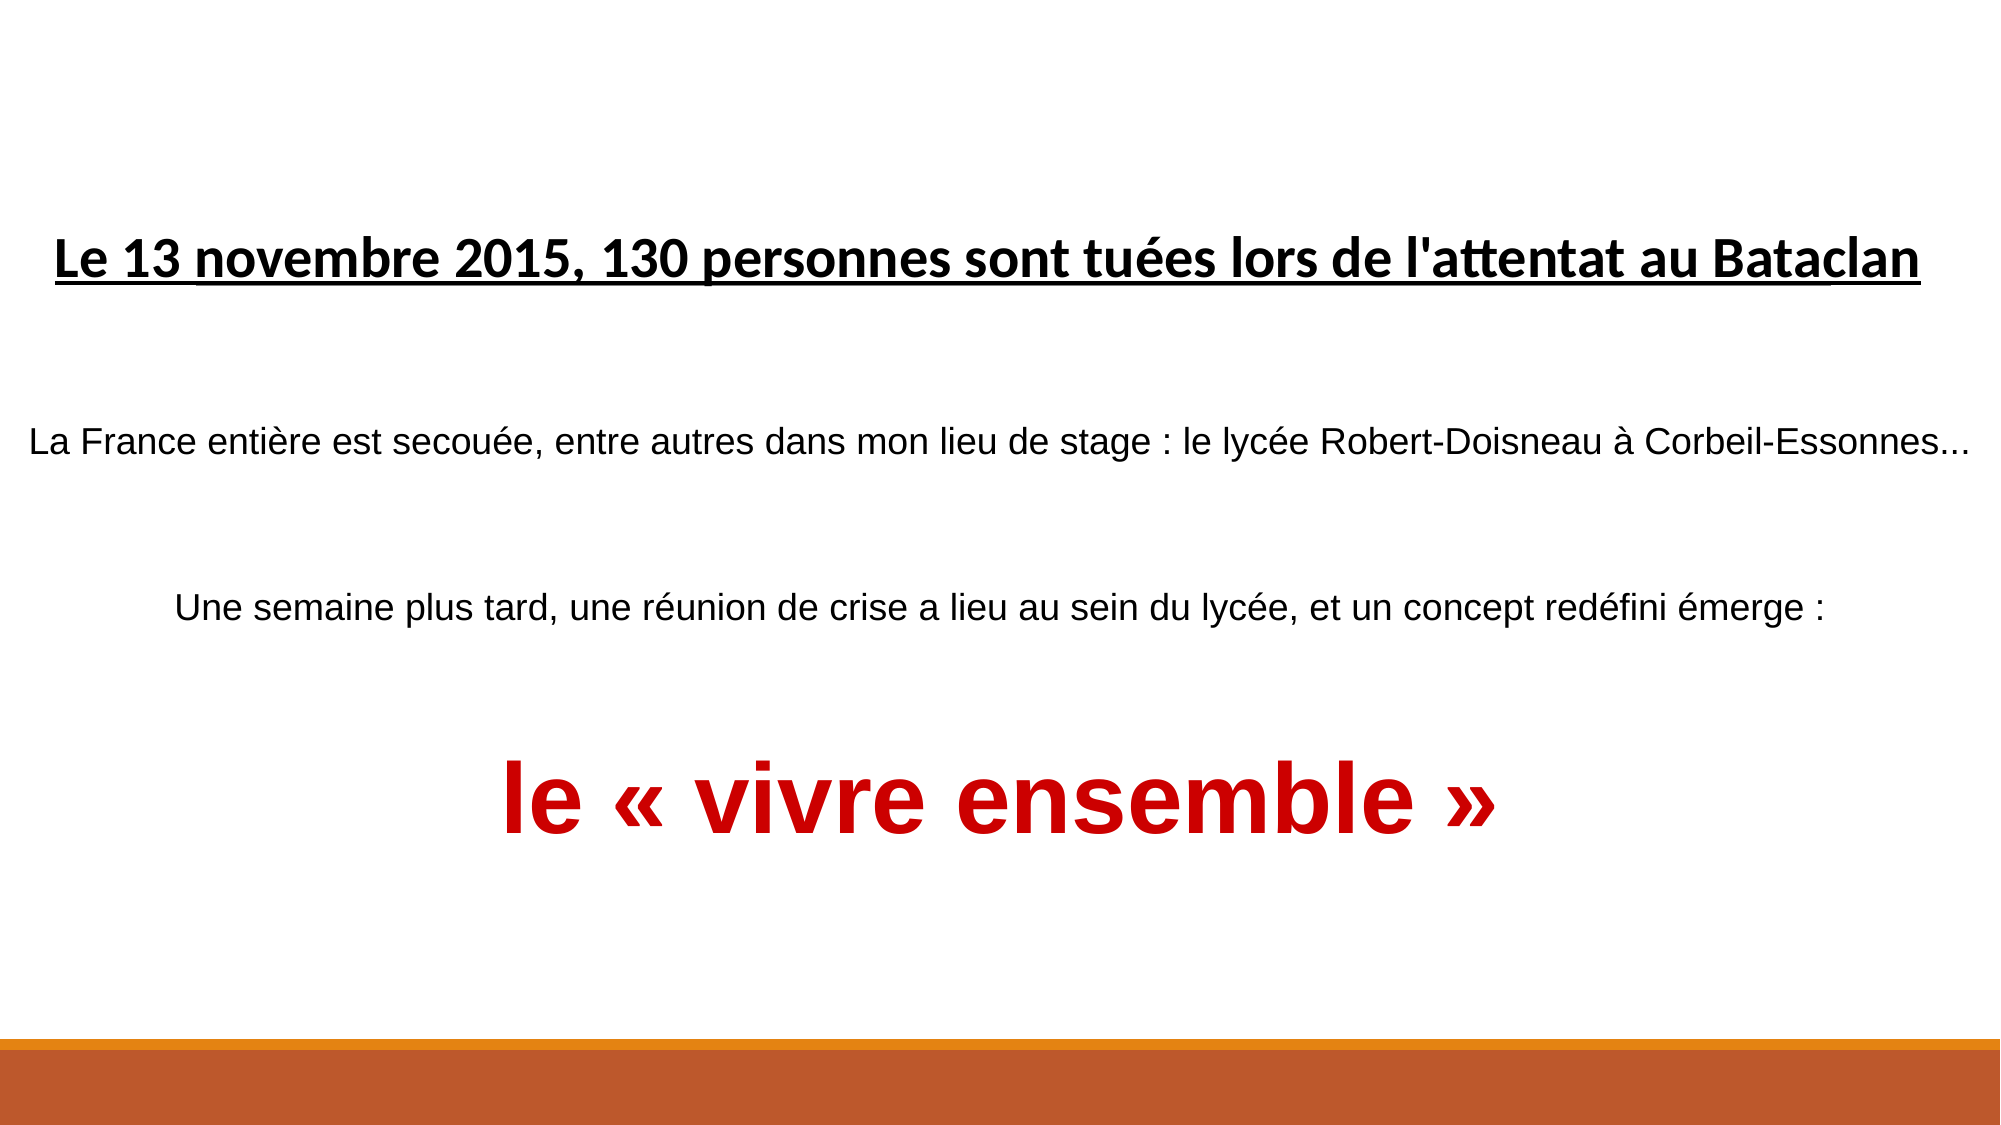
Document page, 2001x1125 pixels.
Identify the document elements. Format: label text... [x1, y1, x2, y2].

text_box Une semaine plus tard, une réunion de crise a lieu au sein du lycée, et un concept redéfini émerge : [25, 578, 1975, 636]
text_box La France entière est secouée, entre autres dans mon lieu de stage : le lycée Robert-Doisneau à Corbeil-Essonnes... [5, 413, 1995, 471]
text_box le « vivre ensemble » [338, 735, 1662, 863]
text_box Le 13 novembre 2015, 130 personnes sont tuées lors de l'attentat au Bataclan [40, 211, 1960, 297]
